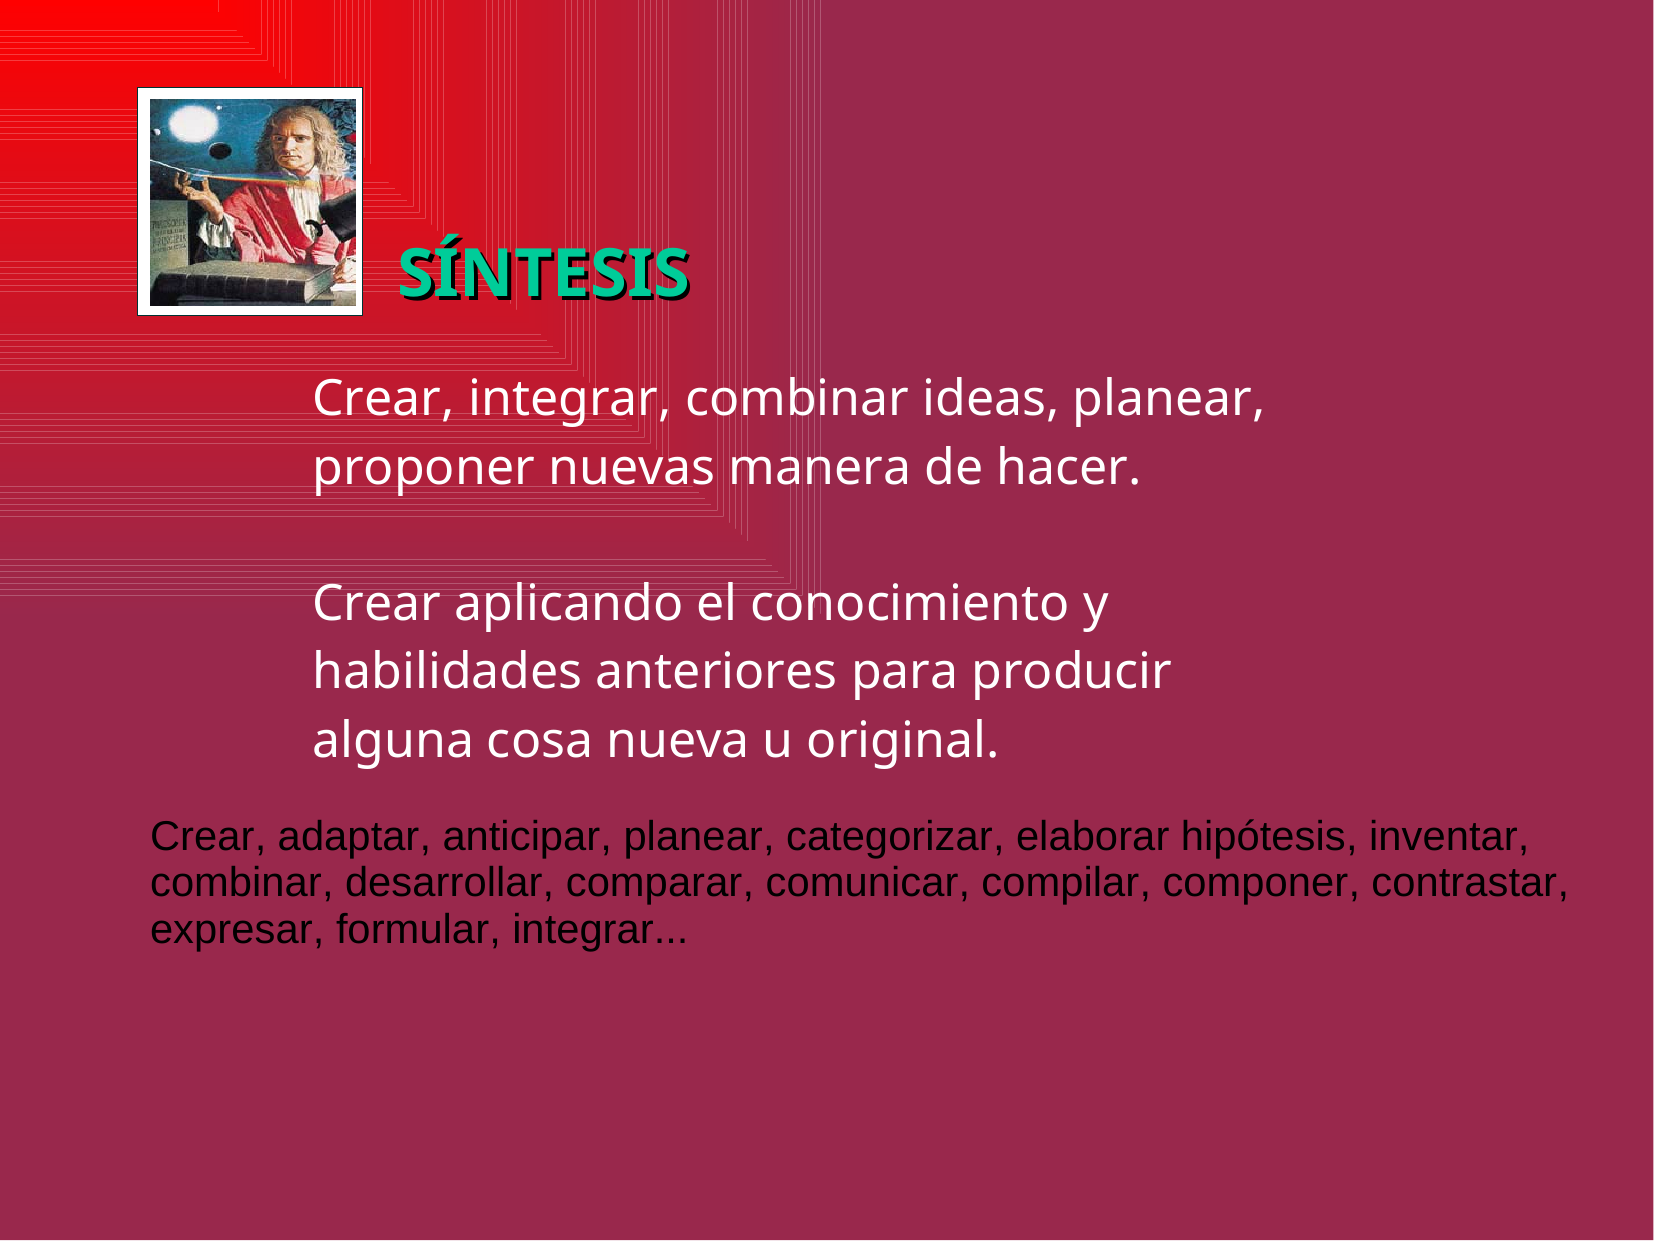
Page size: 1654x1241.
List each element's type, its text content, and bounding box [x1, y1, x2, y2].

text_box [137, 87, 363, 316]
text_box SÍNTESIS [349, 225, 738, 323]
text_box Crear, adaptar, anticipar, planear, categorizar, elaborar hipótesis, inventar, combinar, desarrollar, comparar, comunicar, compilar, componer, contrastar, expresar, formular, integrar... [150, 812, 1576, 959]
picture [150, 99, 356, 306]
text_box Crear, integrar, combinar ideas, planear, proponer nuevas manera de hacer. Crear aplicando el conocimiento y habilidades anteriores para producir alguna cosa nueva u original. [312, 362, 1300, 812]
